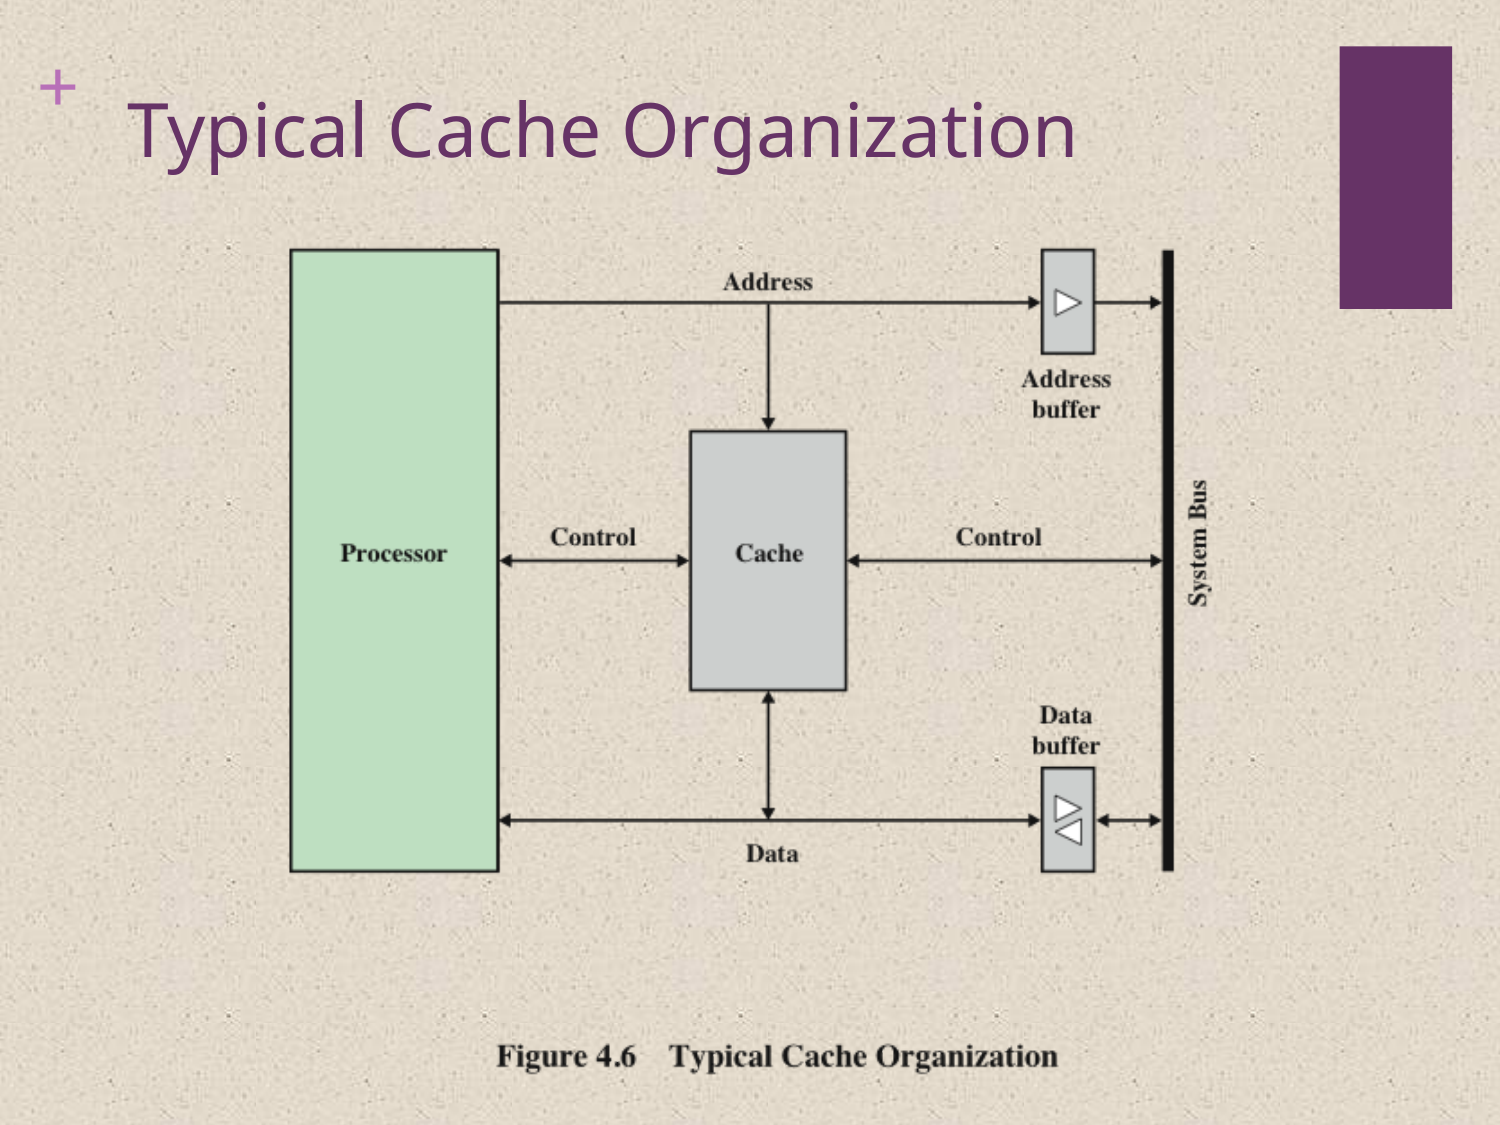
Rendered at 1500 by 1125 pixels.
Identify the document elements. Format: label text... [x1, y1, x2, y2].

title Typical Cache Organization [112, 75, 1353, 259]
picture [0, 0, 1500, 1125]
